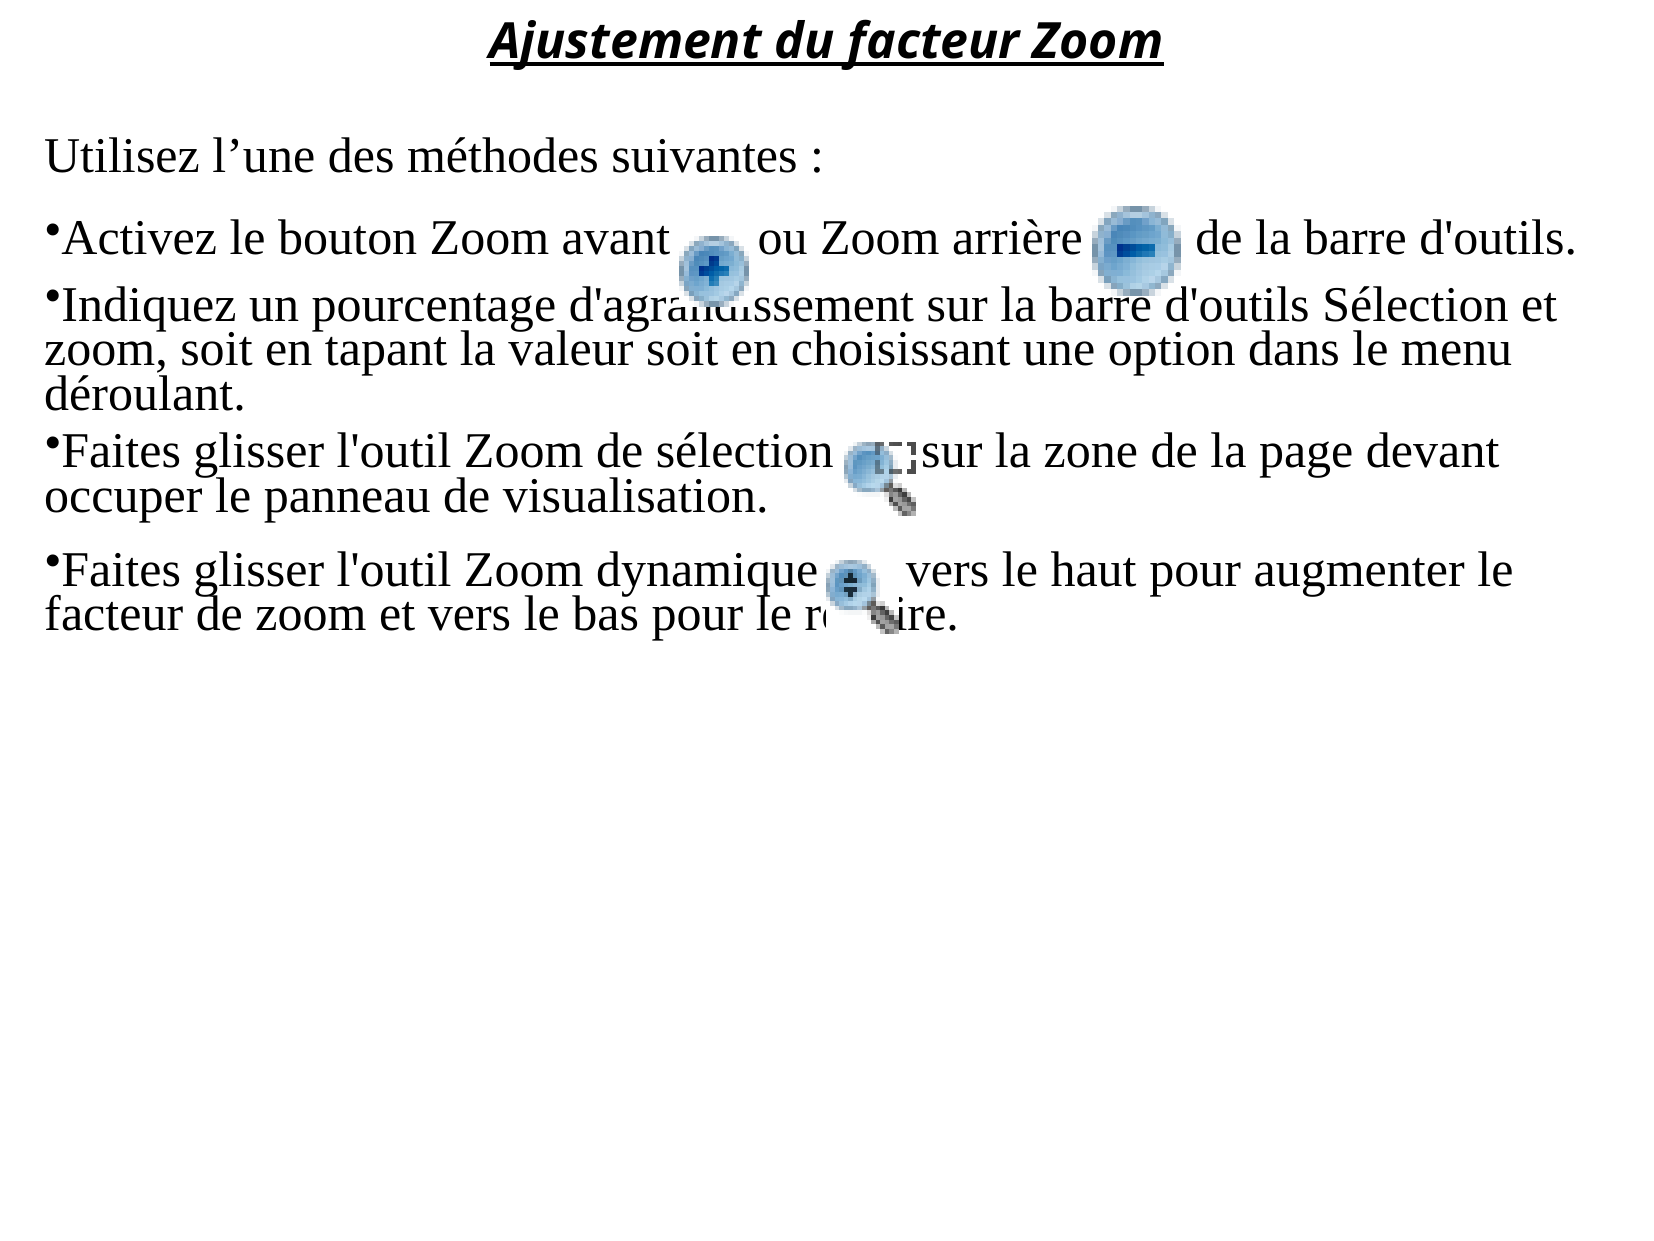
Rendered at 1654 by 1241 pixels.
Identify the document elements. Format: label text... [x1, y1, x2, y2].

picture [844, 442, 916, 516]
text_box Faites glisser l'outil Zoom de sélection sur la zone de la page devant occuper le panneau de visualisation. [29, 442, 1624, 559]
picture [1092, 206, 1181, 296]
picture [679, 236, 749, 307]
picture [826, 560, 899, 634]
text_box Ajustement du facteur Zoom [29, 29, 1624, 114]
text_box Utilisez l’une des méthodes suivantes : Activez le bouton Zoom avant ou Zoom arrière de la barre d'outils. Indiquez un pourcentage d'agrandissement sur la barre d'outils Sélection et zoom, soit en tapant la valeur soit en choisissant une option dans le menu déroulant. [29, 147, 1624, 442]
text_box Faites glisser l'outil Zoom dynamique vers le haut pour augmenter le facteur de zoom et vers le bas pour le réduire. [29, 560, 1624, 677]
